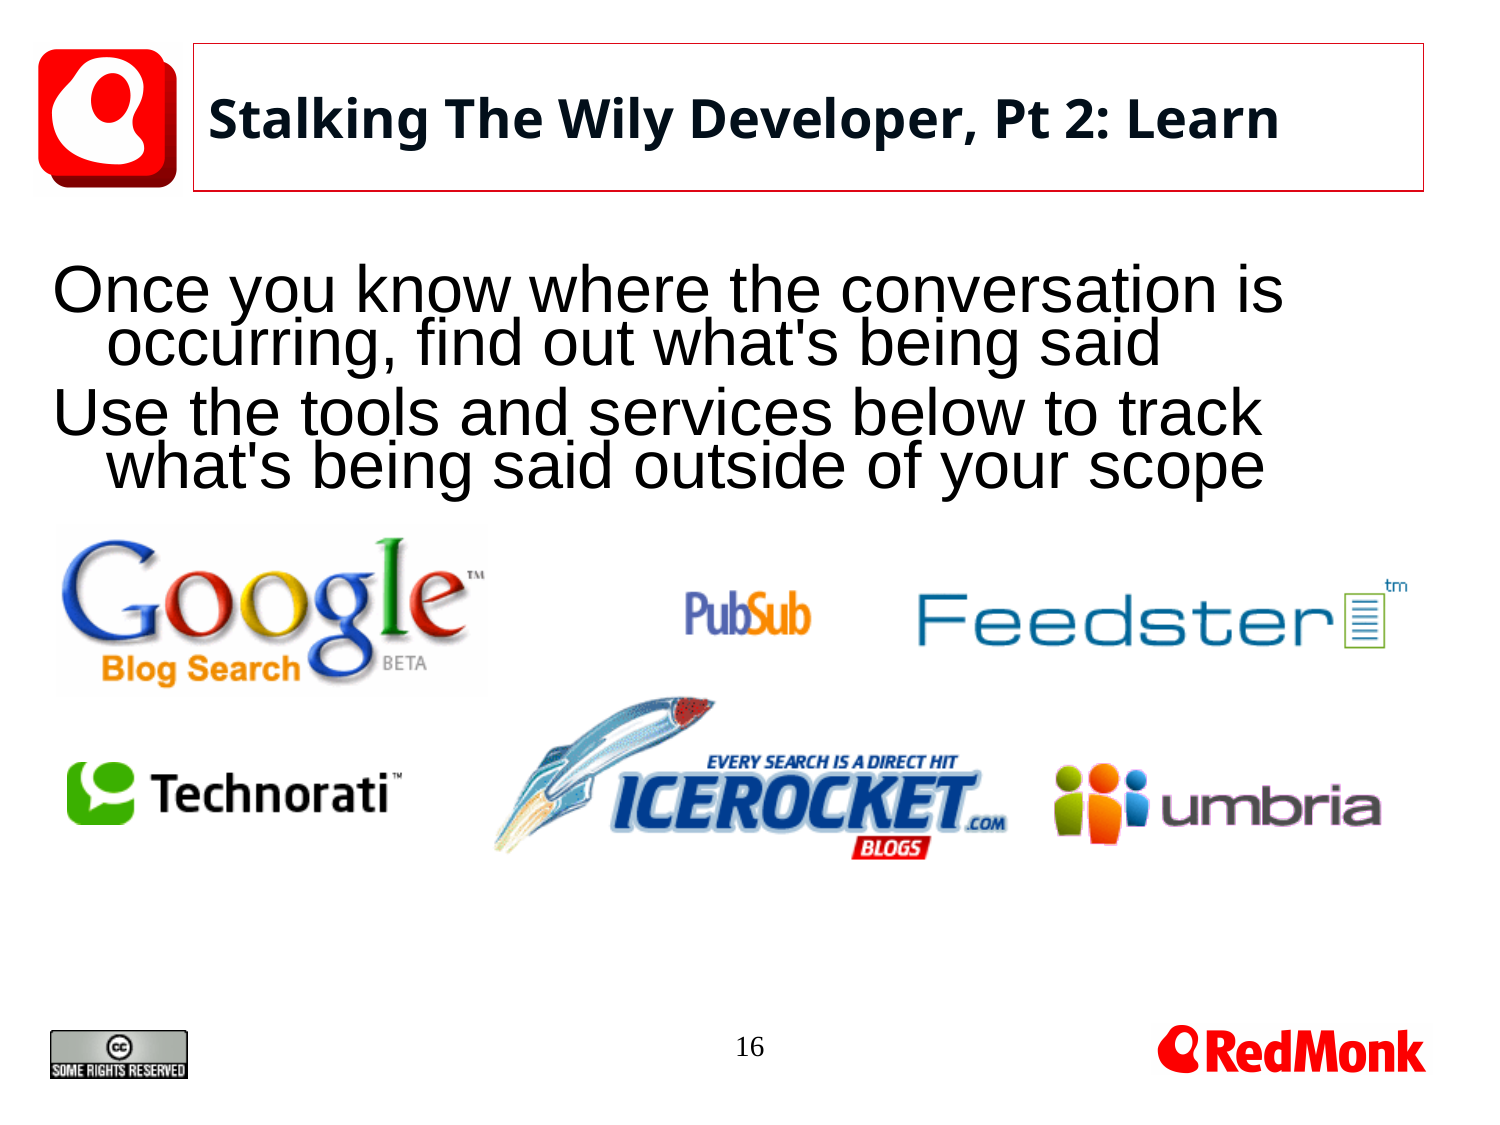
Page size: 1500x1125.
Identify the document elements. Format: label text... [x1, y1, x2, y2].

picture [1050, 745, 1386, 863]
picture [33, 42, 183, 197]
picture [675, 589, 824, 638]
picture [490, 687, 1013, 863]
list Once you know where the conversation is occurring, find out what's being said Use the tools and services below to track what's being said outside of your scope [37, 262, 1425, 1125]
picture [67, 762, 413, 826]
picture [56, 524, 488, 697]
title Stalking The Wily Developer, Pt 2: Learn [193, 43, 1424, 191]
picture [900, 562, 1426, 666]
picture [1425, 1023, 1433, 1075]
